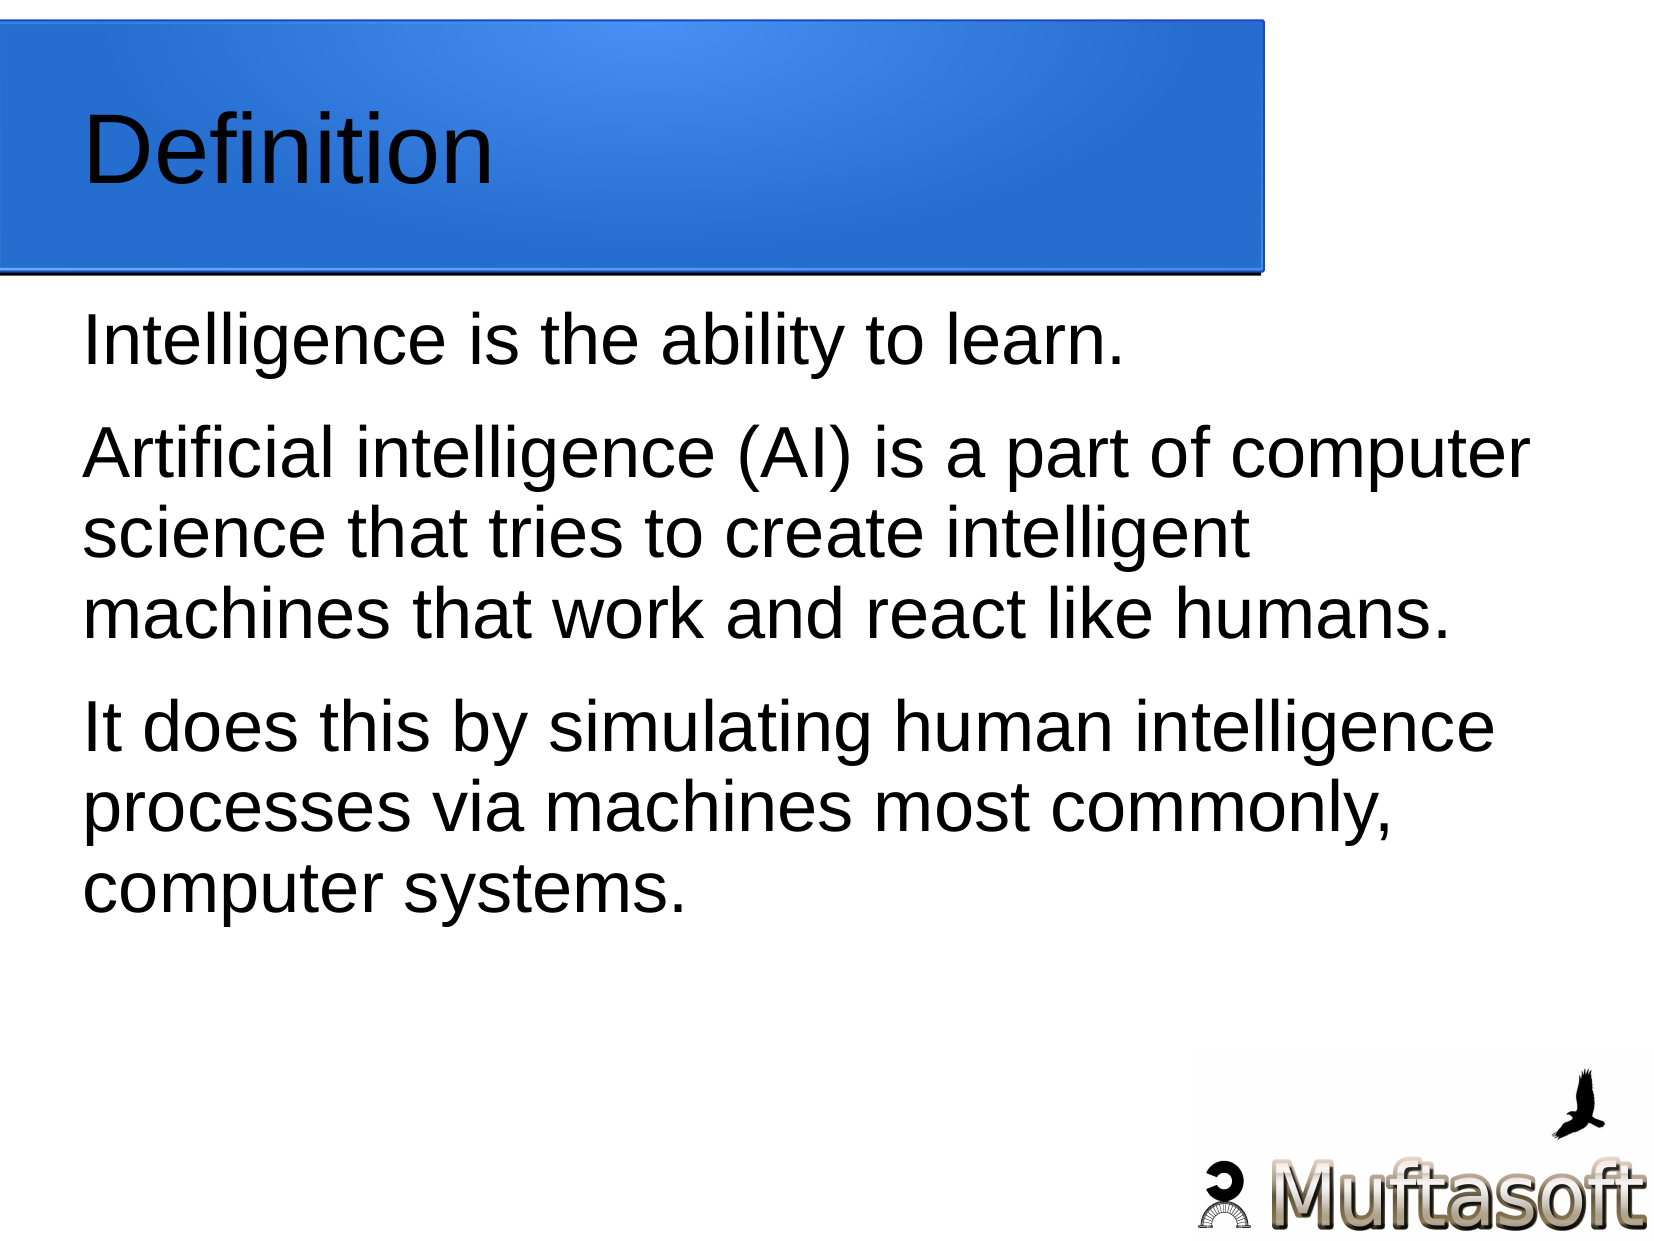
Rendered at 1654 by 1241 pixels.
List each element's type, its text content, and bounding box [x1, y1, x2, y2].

title Definition [82, 47, 1235, 252]
list Intelligence is the ability to learn. Artificial intelligence (AI) is a part of computer science that tries to create intelligent machines that work and react like humans. It does this by simulating human intelligence processes via machines most commonly, computer systems. [82, 299, 1571, 1019]
picture [1193, 1048, 1654, 1241]
